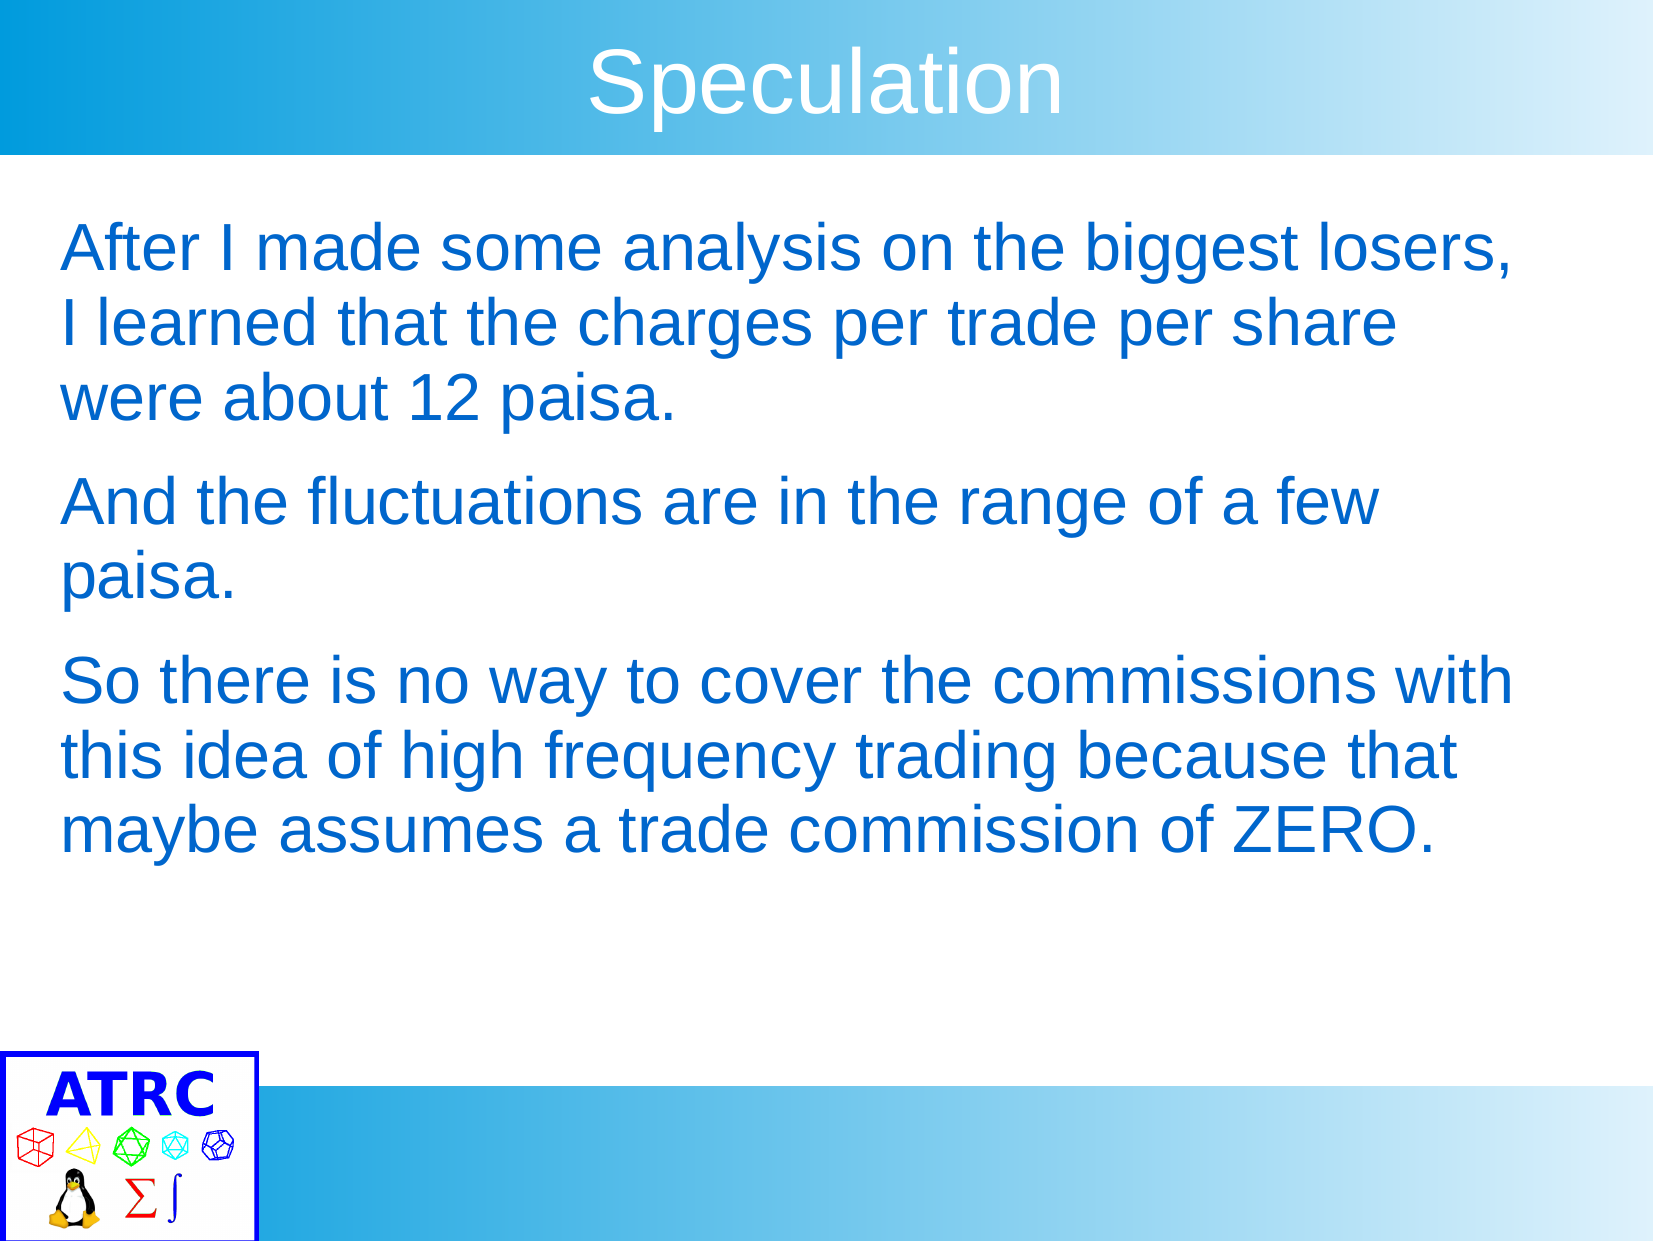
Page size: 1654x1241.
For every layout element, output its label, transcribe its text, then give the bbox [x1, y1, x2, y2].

title Speculation [82, 30, 1571, 135]
list After I made some analysis on the biggest losers, I learned that the charges per trade per share were about 12 paisa. And the fluctuations are in the range of a few paisa. So there is no way to cover the commissions with this idea of high frequency trading because that maybe assumes a trade commission of ZERO. [60, 210, 1549, 930]
picture [0, 1051, 259, 1241]
